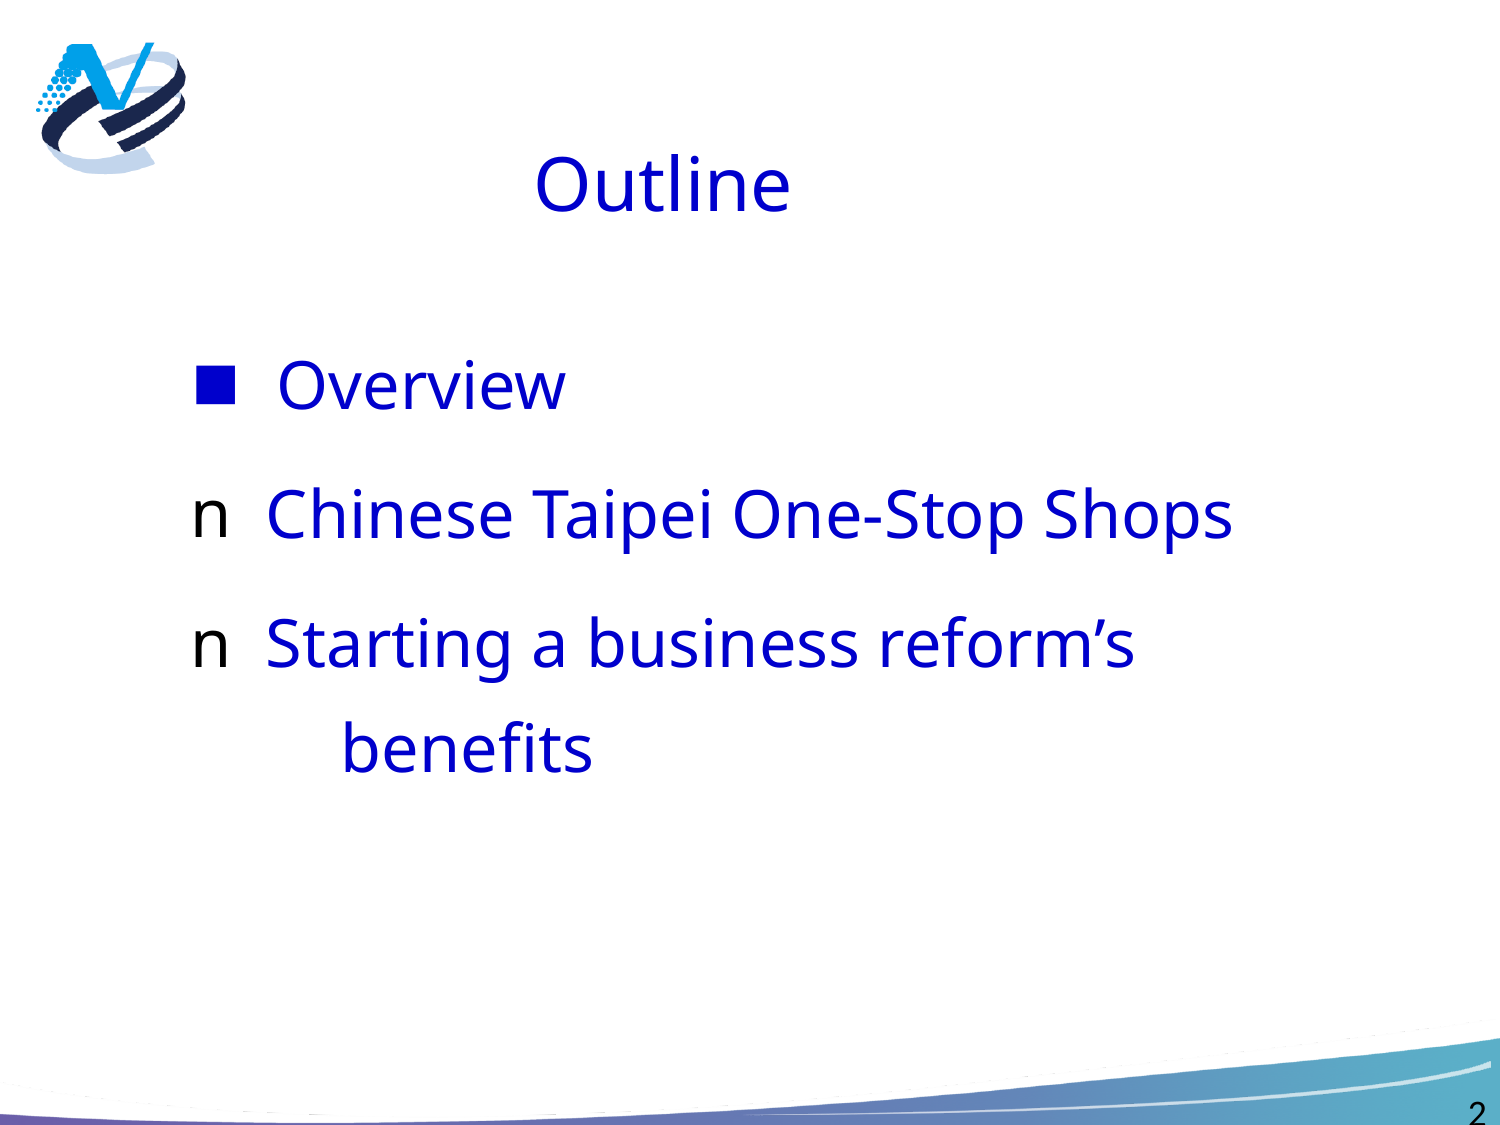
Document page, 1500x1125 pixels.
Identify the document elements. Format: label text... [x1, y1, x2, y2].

text_box  Overview Chinese Taipei One-Stop Shops Starting a business reform’s benefits [175, 311, 1424, 849]
text_box Outline [220, 135, 1107, 235]
text_box 2 [1452, 1081, 1500, 1125]
